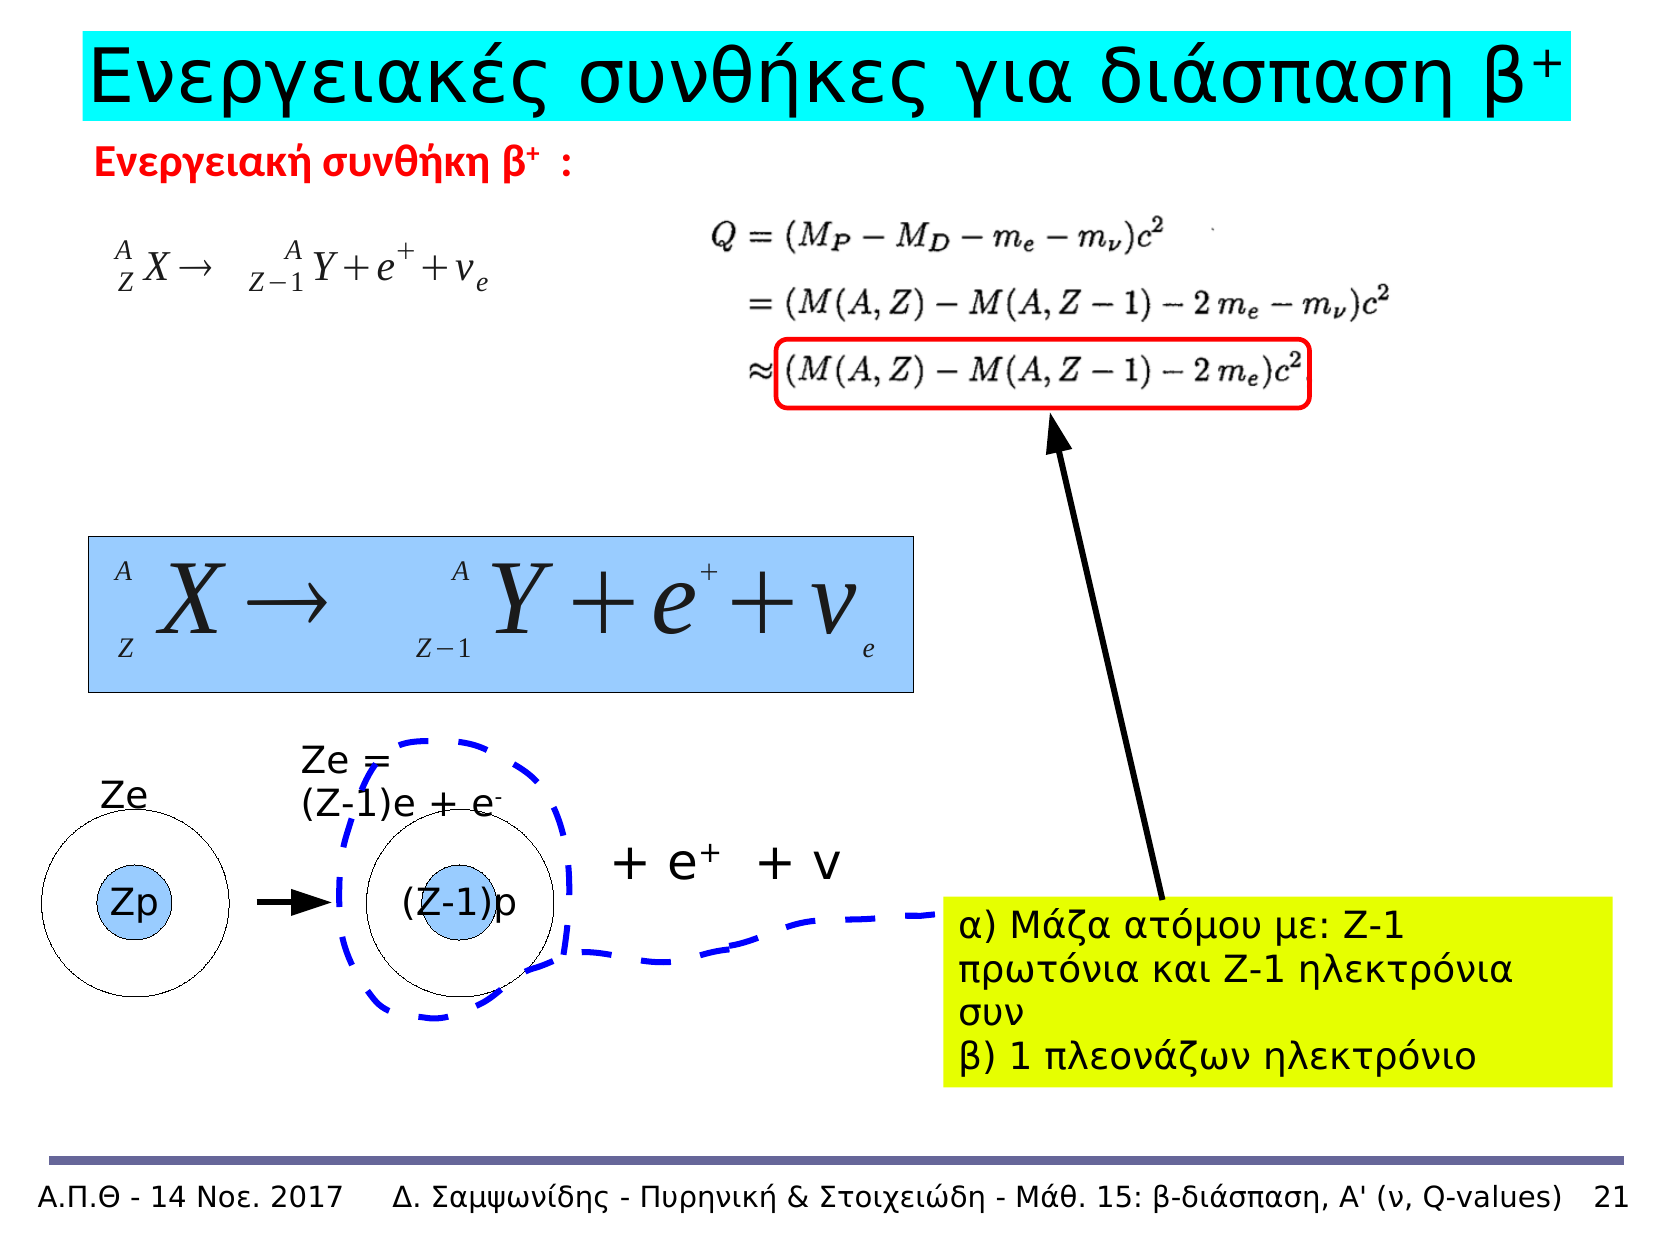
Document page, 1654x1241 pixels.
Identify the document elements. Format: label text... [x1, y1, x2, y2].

text_box [88, 536, 914, 693]
text_box Ze [85, 766, 236, 826]
text_box + e+ + v [1149, 825, 1163, 884]
text_box Ze = (Ζ-1)e + e- [285, 730, 626, 835]
text_box Zp [96, 864, 172, 940]
text_box + e+ + v [562, 825, 1158, 908]
text_box (Z-1)p [421, 891, 433, 906]
text_box Ενεργειακή συνθήκη β+ : [79, 123, 788, 194]
picture [779, 342, 1307, 395]
chart [102, 524, 892, 673]
text_box (Z-1)p [422, 864, 496, 941]
chart [102, 235, 504, 298]
text_box α) Μάζα ατόμου με: Ζ-1 πρωτόνια και Ζ-1 ηλεκτρόνια συν β) 1 πλεονάζων ηλεκτρόνιο [943, 896, 1613, 1088]
picture [703, 212, 1399, 395]
title Ενεργειακές συνθήκες για διάσπαση β+ [82, 31, 1571, 121]
